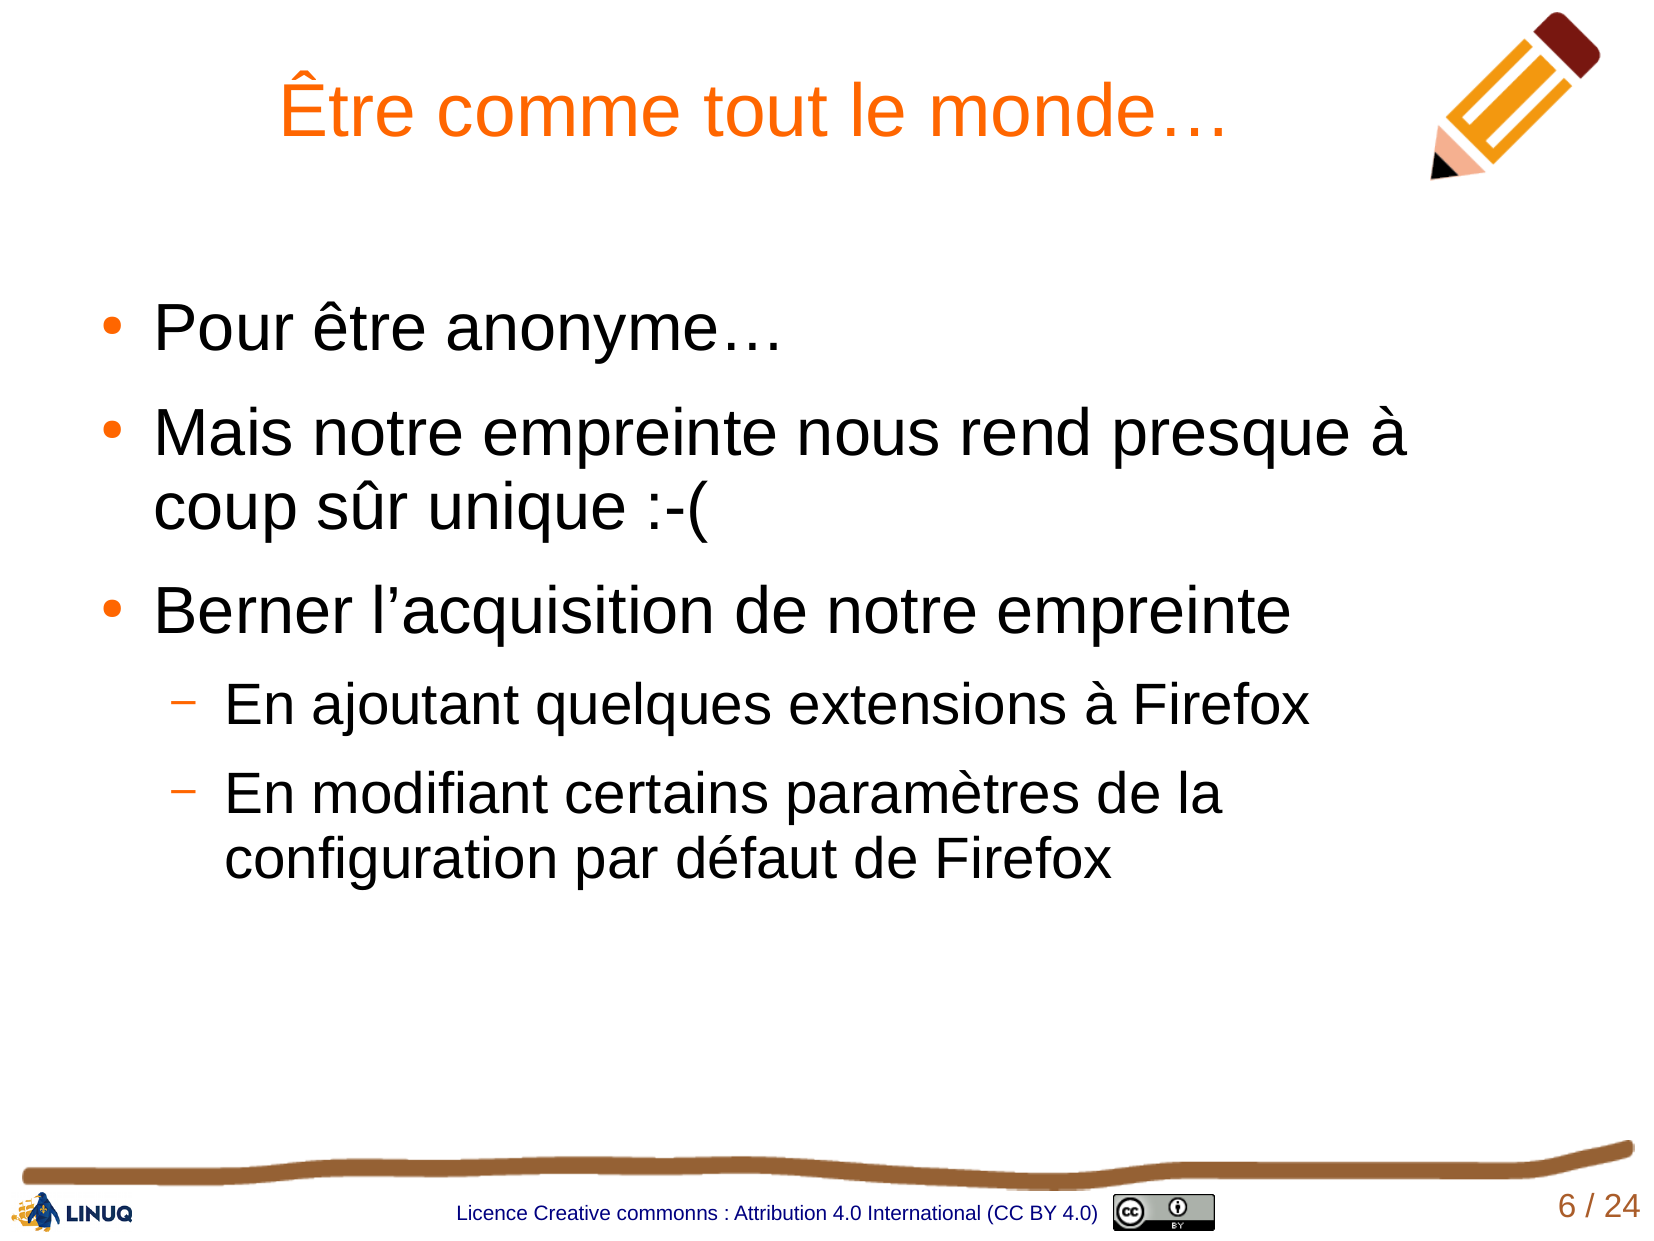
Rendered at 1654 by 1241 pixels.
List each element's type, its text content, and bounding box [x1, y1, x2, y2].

list Pour être anonyme… Mais notre empreinte nous rend presque à coup sûr unique :-( Berner l’acquisition de notre empreinte En ajoutant quelques extensions à Firefox En modifiant certains paramètres de la configuration par défaut de Firefox [82, 290, 1571, 1122]
picture [22, 1140, 1635, 1191]
picture [1113, 1194, 1215, 1231]
picture [11, 1192, 132, 1232]
picture [1430, 12, 1601, 181]
title Être comme tout le monde… [82, 49, 1430, 172]
